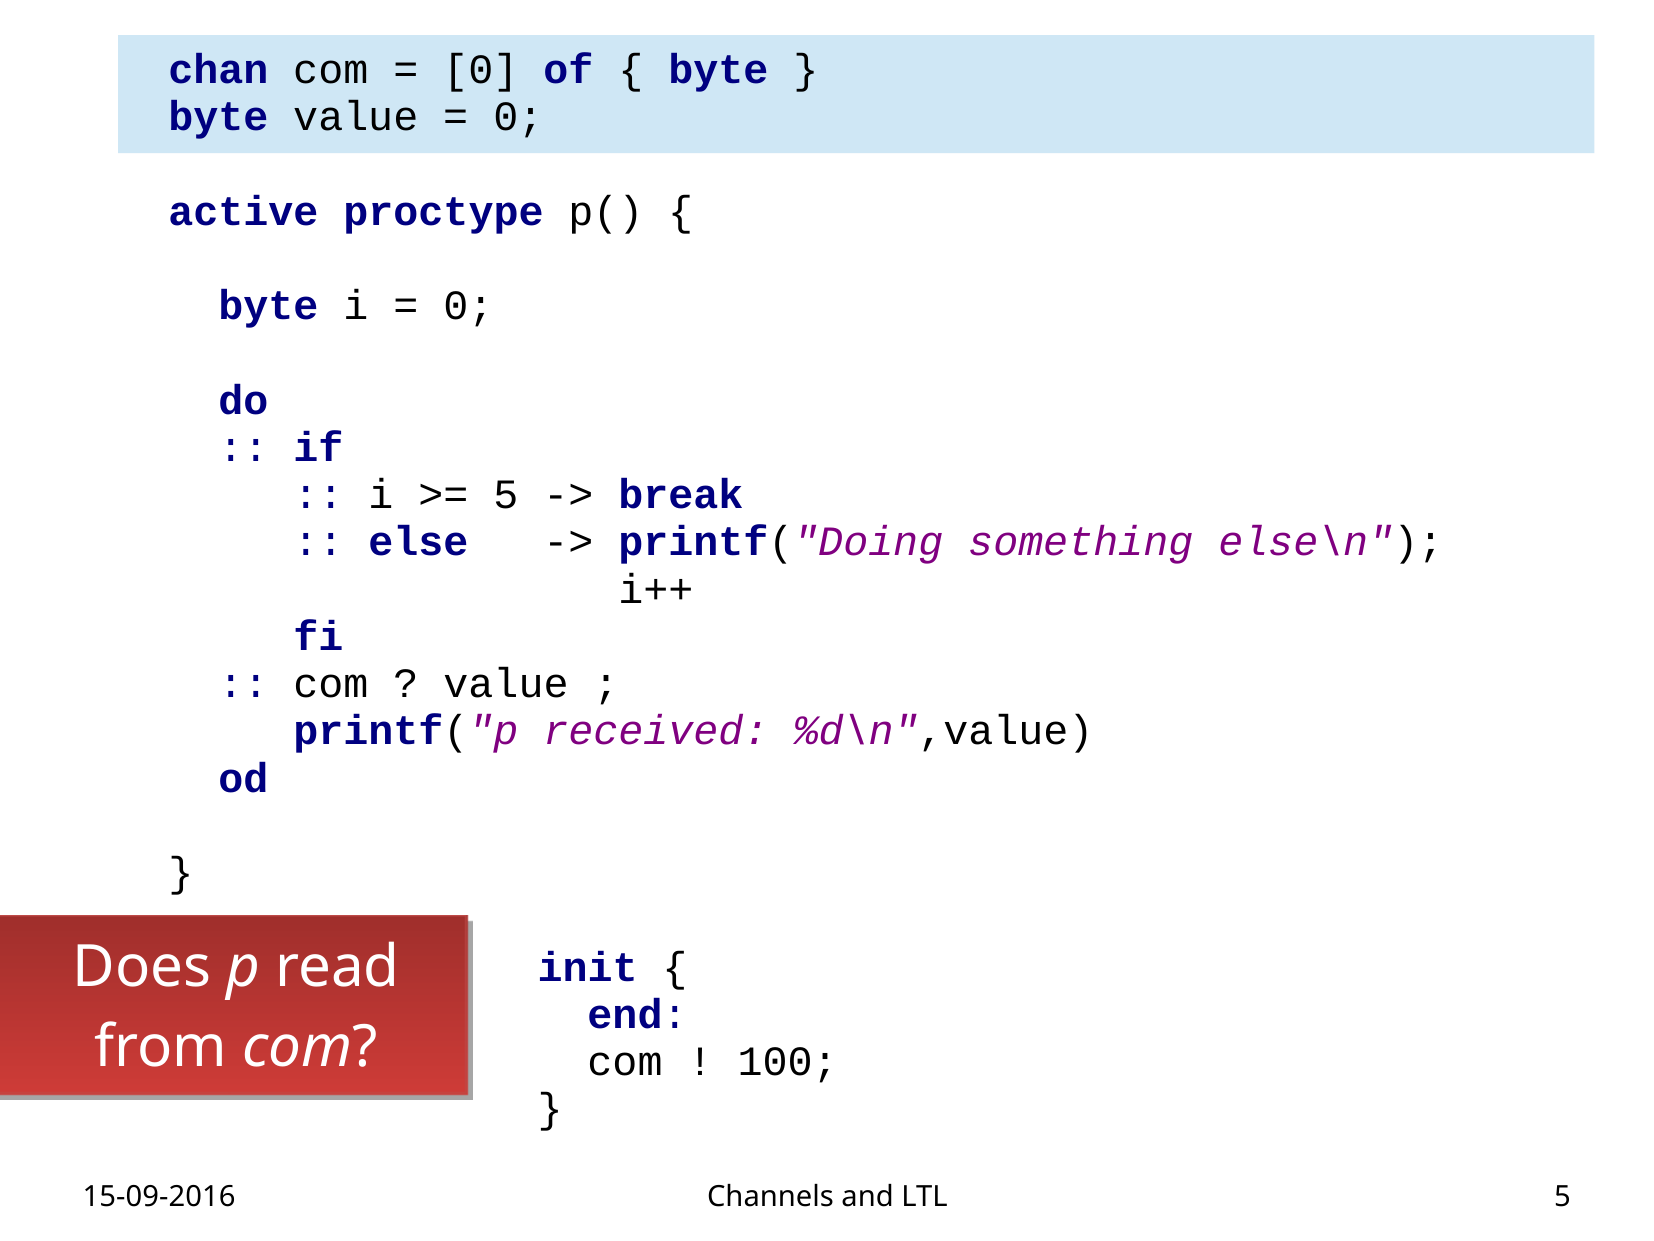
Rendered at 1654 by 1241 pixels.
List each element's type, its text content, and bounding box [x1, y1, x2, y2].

title Does p read from com? [0, 915, 153, 1093]
text_box [118, 35, 1595, 154]
text_box chan com = [0] of { byte } byte value = 0; active proctype p() { byte i = 0; do :: if :: i >= 5 -> break :: else -> printf("Doing something else\n"); i++ fi :: com ? value ; printf("p received: %d\n",value) od } init { end: com ! 100; } [153, 41, 1459, 1143]
picture [0, 1093, 153, 1100]
